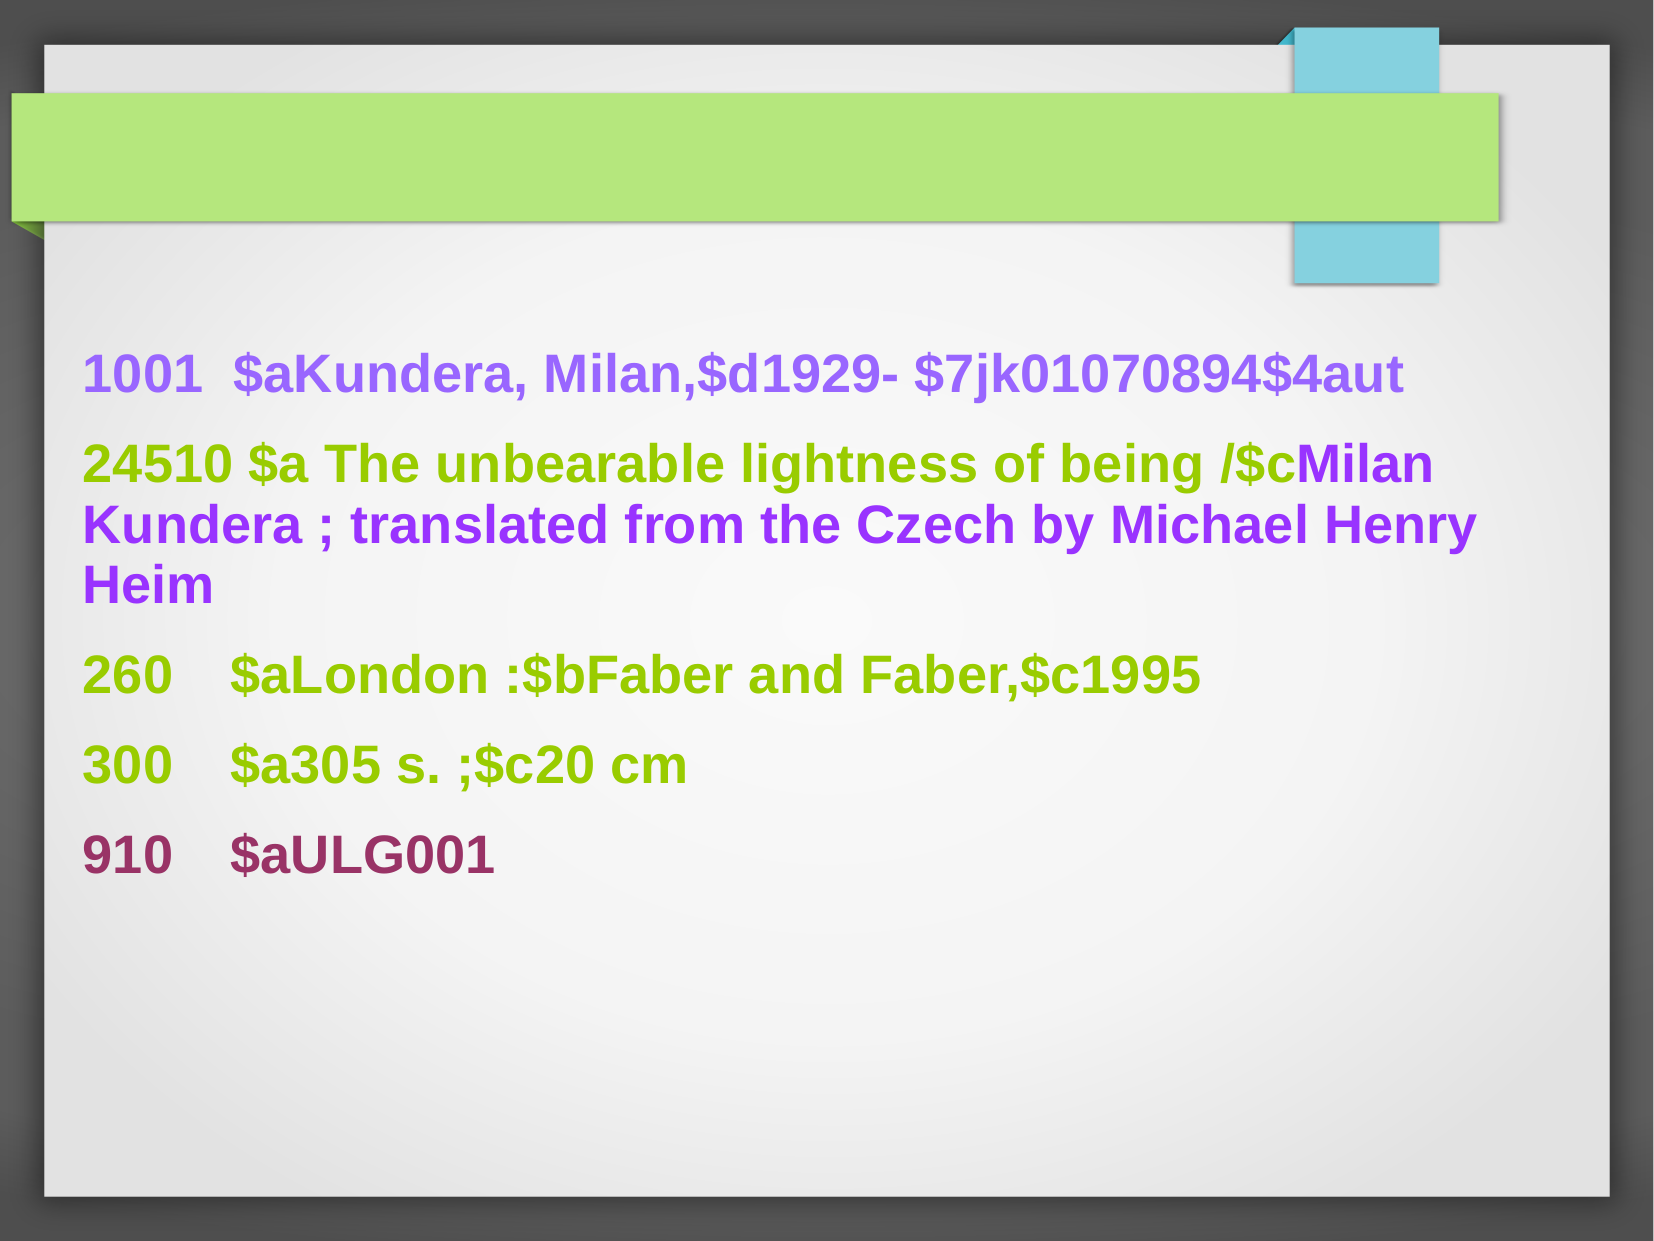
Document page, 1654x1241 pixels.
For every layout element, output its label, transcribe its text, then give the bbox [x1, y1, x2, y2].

picture [0, 0, 1654, 1241]
list 1001 $aKundera, Milan,$d1929- $7jk01070894$4aut 24510 $a The unbearable lightness of being /$cMilan Kundera ; translated from the Czech by Michael Henry Heim 260 $aLondon :$bFaber and Faber,$c1995 300 $a305 s. ;$c20 cm 910 $aULG001 [82, 343, 1538, 1063]
